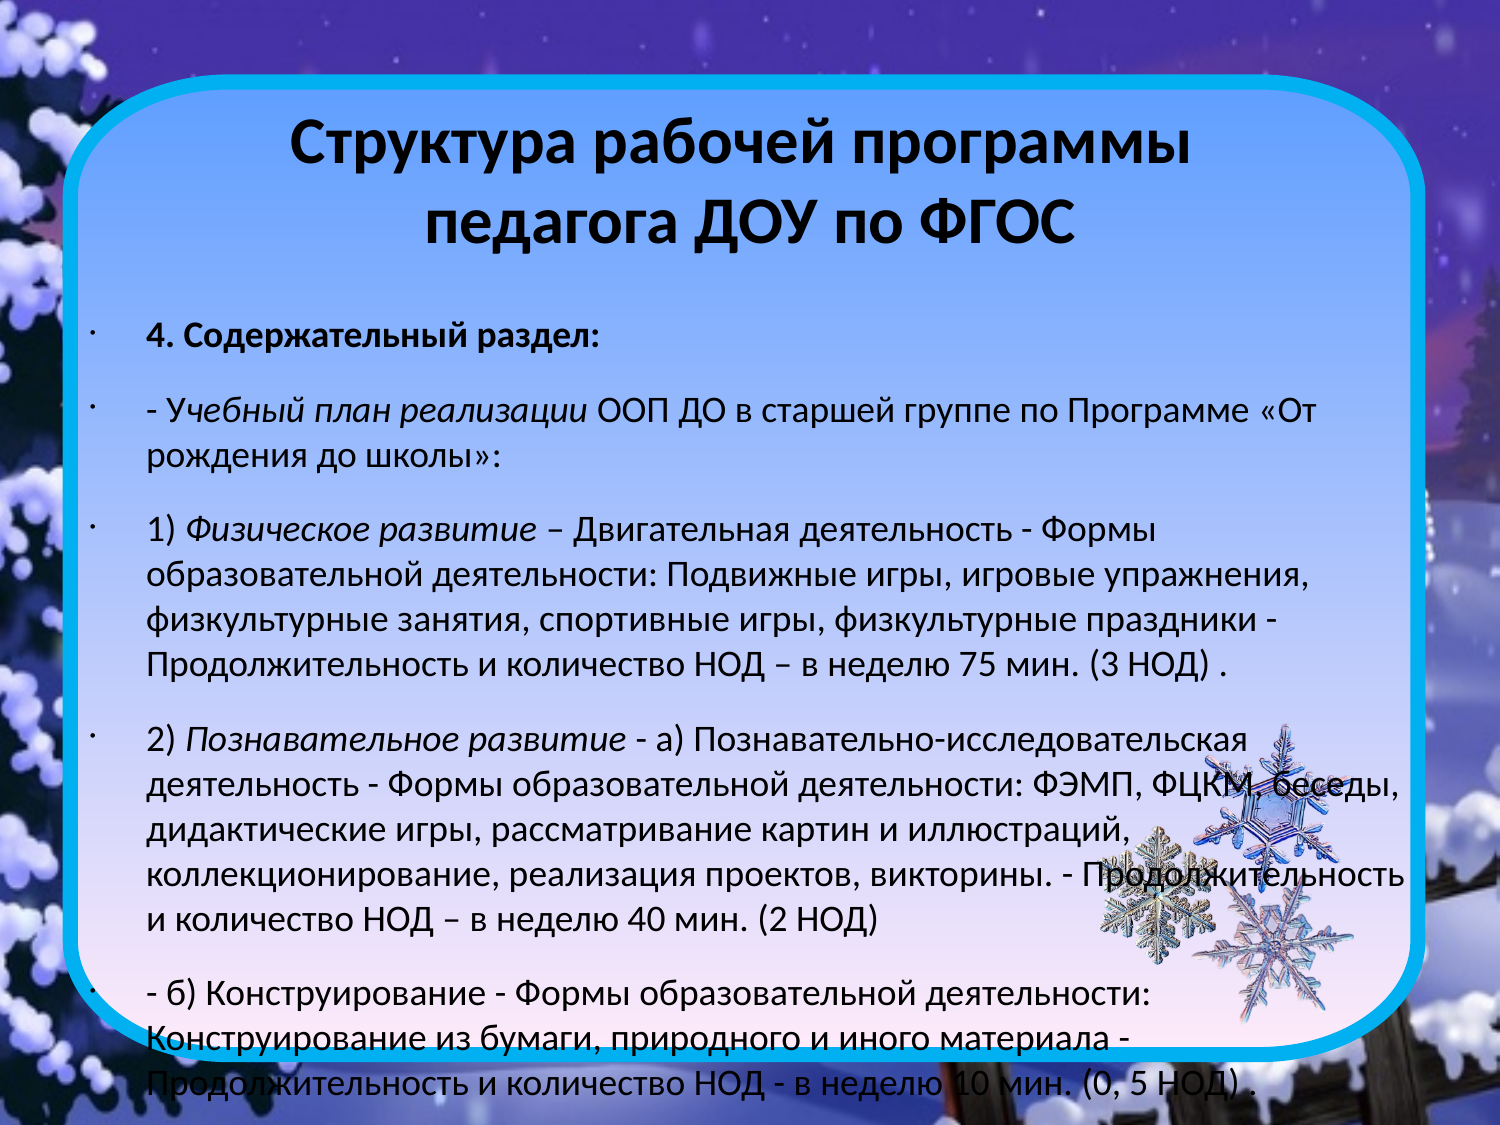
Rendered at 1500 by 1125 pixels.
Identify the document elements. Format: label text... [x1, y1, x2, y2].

list 4. Содержательный раздел: - Учебный план реализации ООП ДО в старшей группе по Программе «От рождения до школы»: 1) Физическое развитие – Двигательная деятельность - Формы образовательной деятельности: Подвижные игры, игровые упражнения, физкультурные занятия, спортивные игры, физкультурные праздники - Продолжительность и количество НОД – в неделю 75 мин. (3 НОД) . 2) Познавательное развитие - а) Познавательно-исследовательская деятельность - Формы образовательной деятельности: ФЭМП, ФЦКМ, беседы, дидактические игры, рассматривание картин и иллюстраций, коллекционирование, реализация проектов, викторины. - Продолжительность и количество НОД – в неделю 40 мин. (2 НОД) - б) Конструирование - Формы образовательной деятельности: Конструирование из бумаги, природного и иного материала - Продолжительность и количество НОД - в неделю 10 мин. (0, 5 НОД) . [75, 302, 1425, 1005]
title Структура рабочей программы педагога ДОУ по ФГОС [75, 90, 1425, 279]
picture [0, 0, 1500, 1125]
